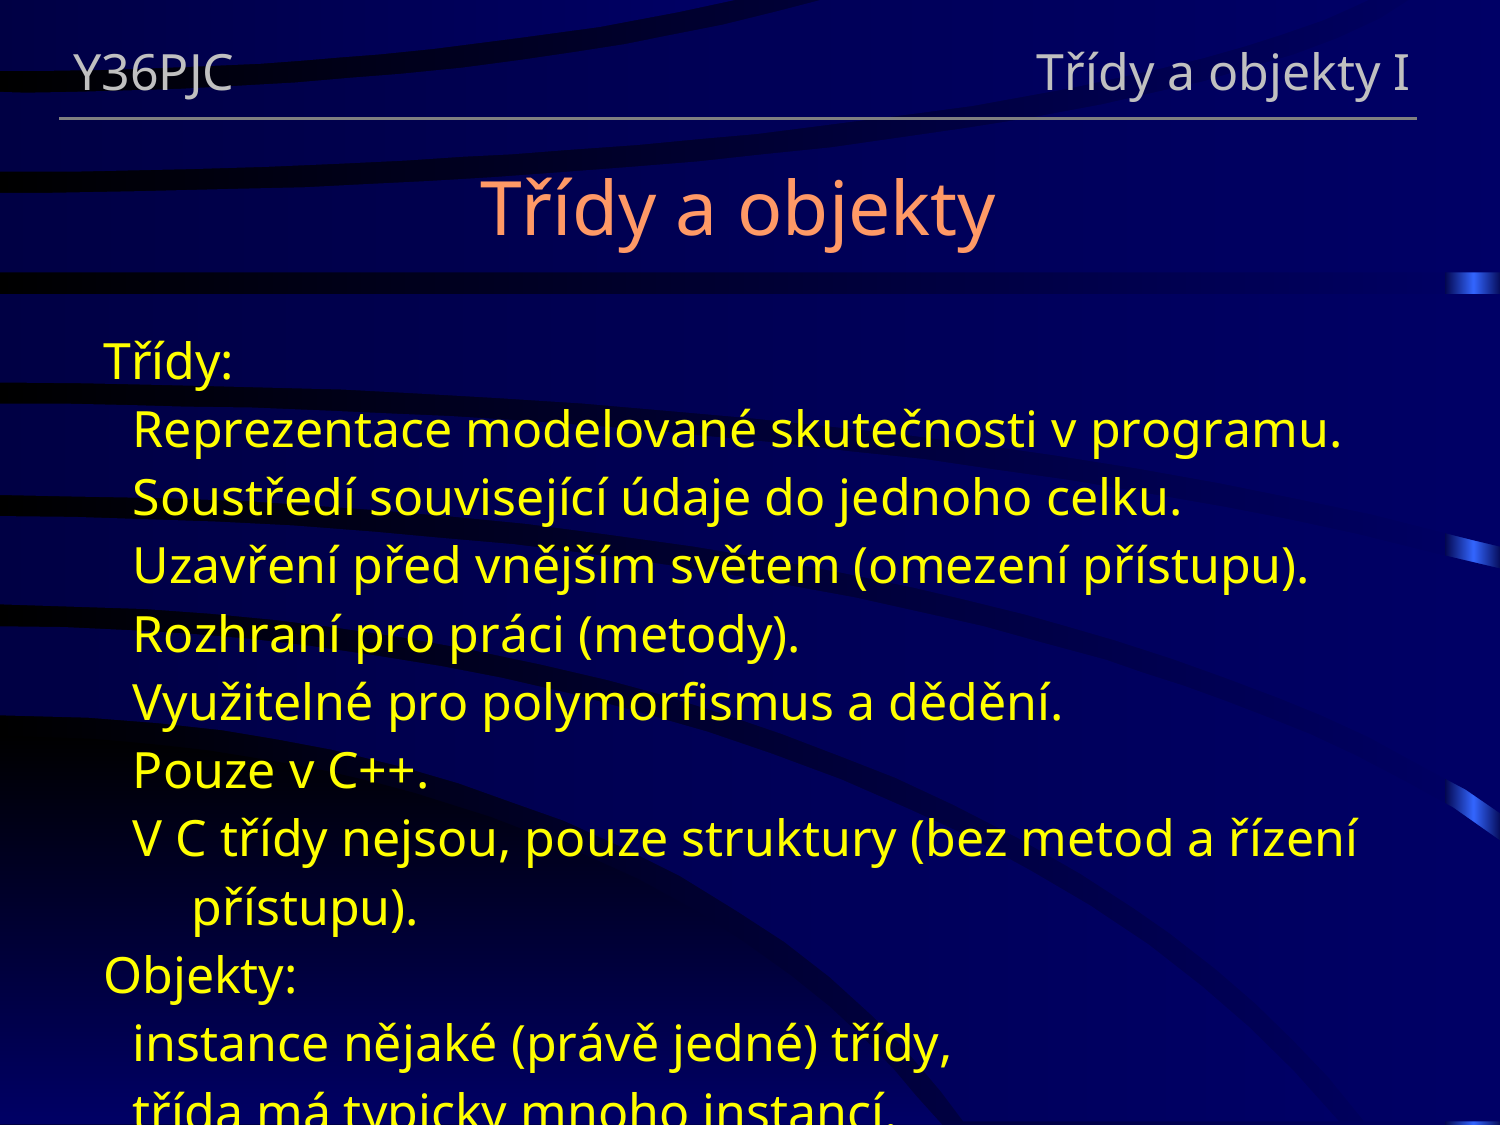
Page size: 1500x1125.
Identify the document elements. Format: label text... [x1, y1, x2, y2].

text_box Y36PJC [59, 29, 251, 105]
text_box Třídy a objekty Třídy: Reprezentace modelované skutečnosti v programu. Soustředí související údaje do jednoho celku. Uzavření před vnějším světem (omezení přístupu). Rozhraní pro práci (metody). Využitelné pro polymorfismus a dědění. Pouze v C++. V C třídy nejsou, pouze struktury (bez metod a řízení přístupu). Objekty: instance nějaké (právě jedné) třídy, třída má typicky mnoho instancí. [59, 147, 1418, 1037]
text_box Třídy a objekty I [1021, 29, 1418, 105]
